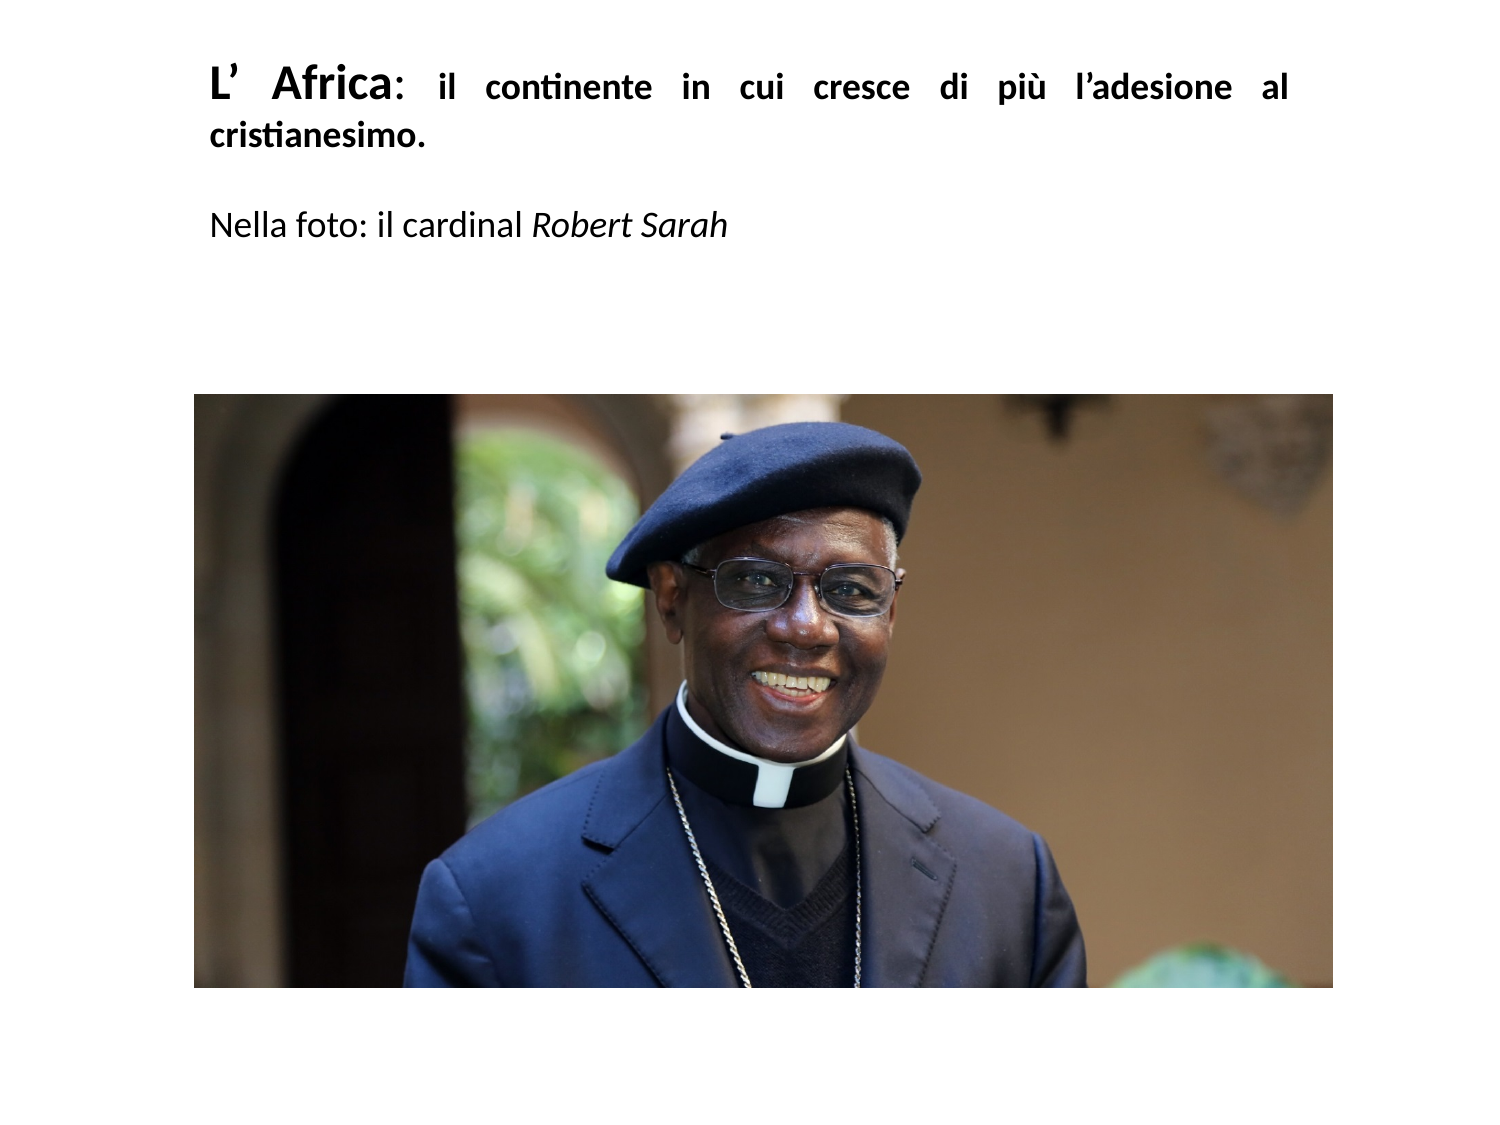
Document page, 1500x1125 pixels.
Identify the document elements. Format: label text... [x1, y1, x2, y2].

picture [194, 394, 1333, 988]
text_box L’ Africa: il continente in cui cresce di più l’adesione al cristianesimo. Nella foto: il cardinal Robert Sarah [194, 42, 1306, 298]
